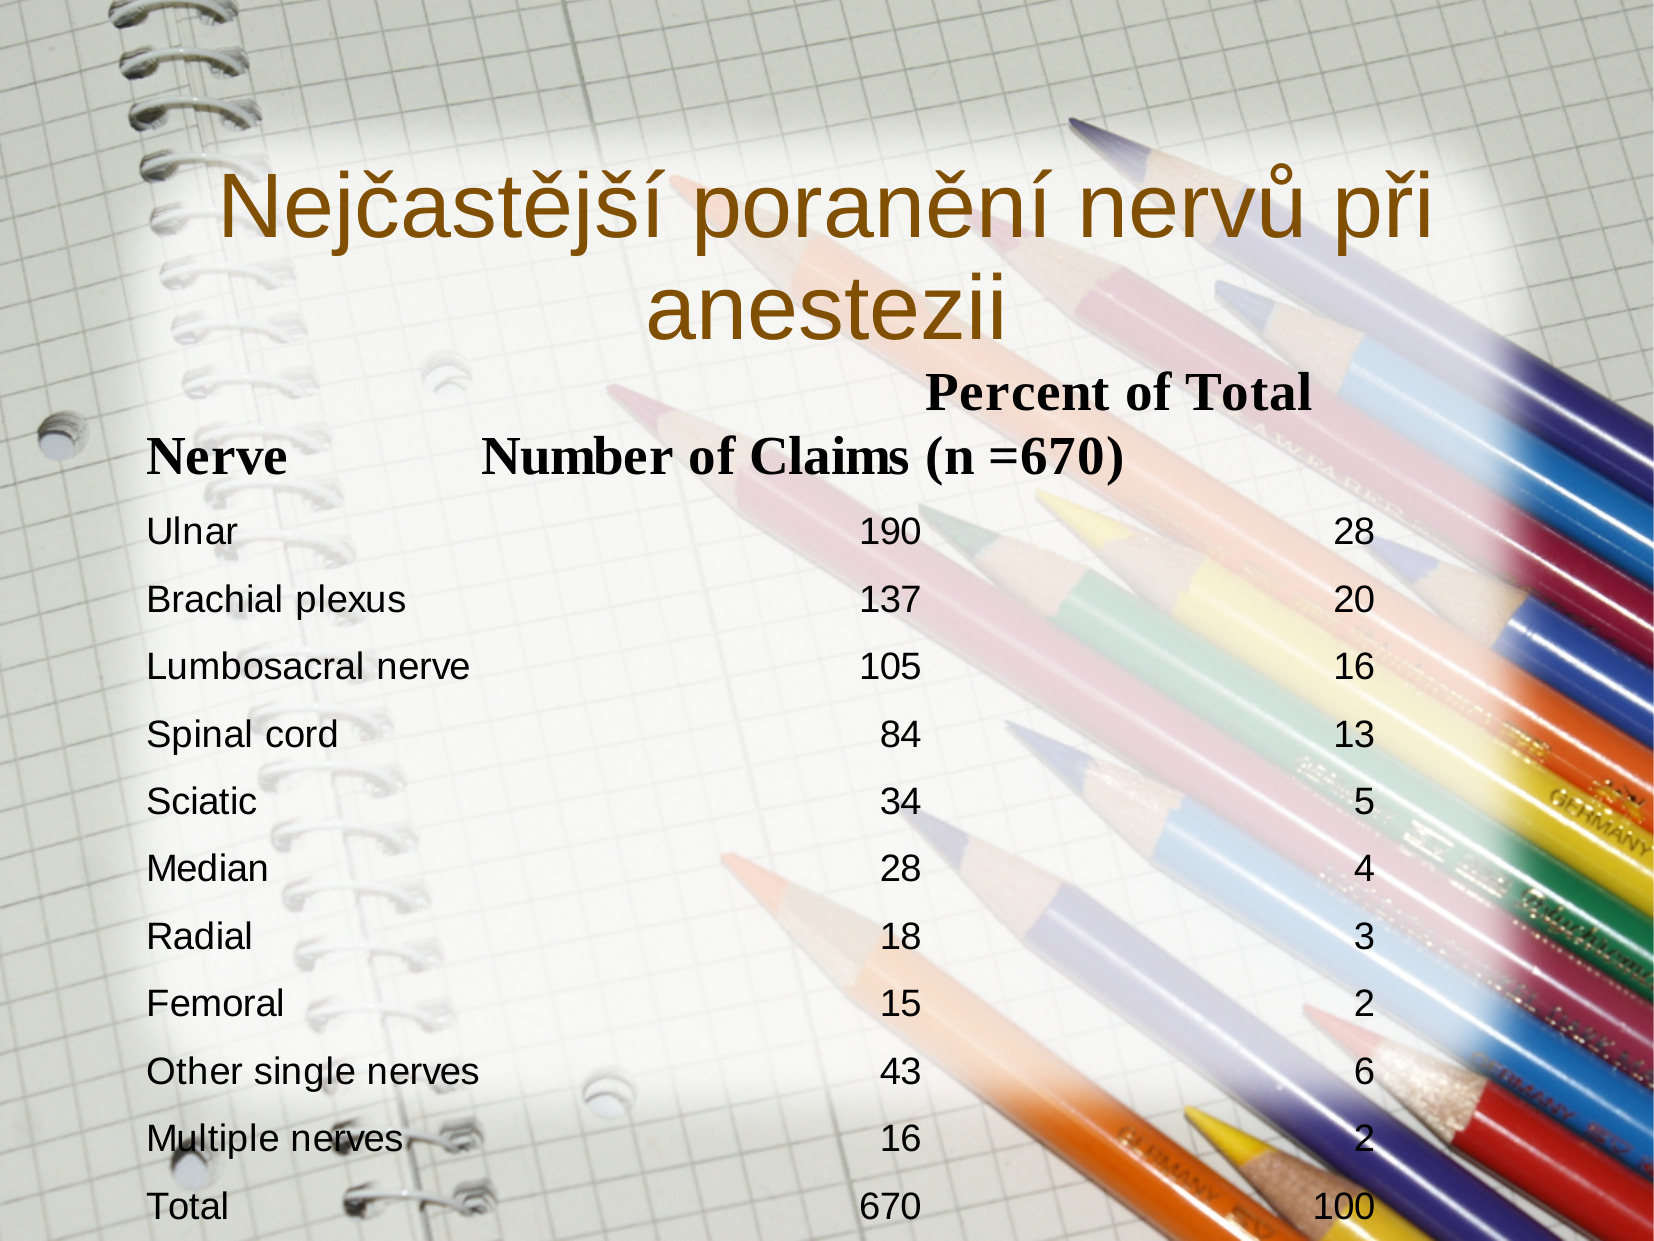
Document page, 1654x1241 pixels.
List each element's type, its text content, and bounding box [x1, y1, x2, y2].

picture [0, 0, 1654, 1241]
title Nejčastější poranění nervů při anestezii [147, 153, 1506, 361]
chart [143, 368, 1379, 1234]
